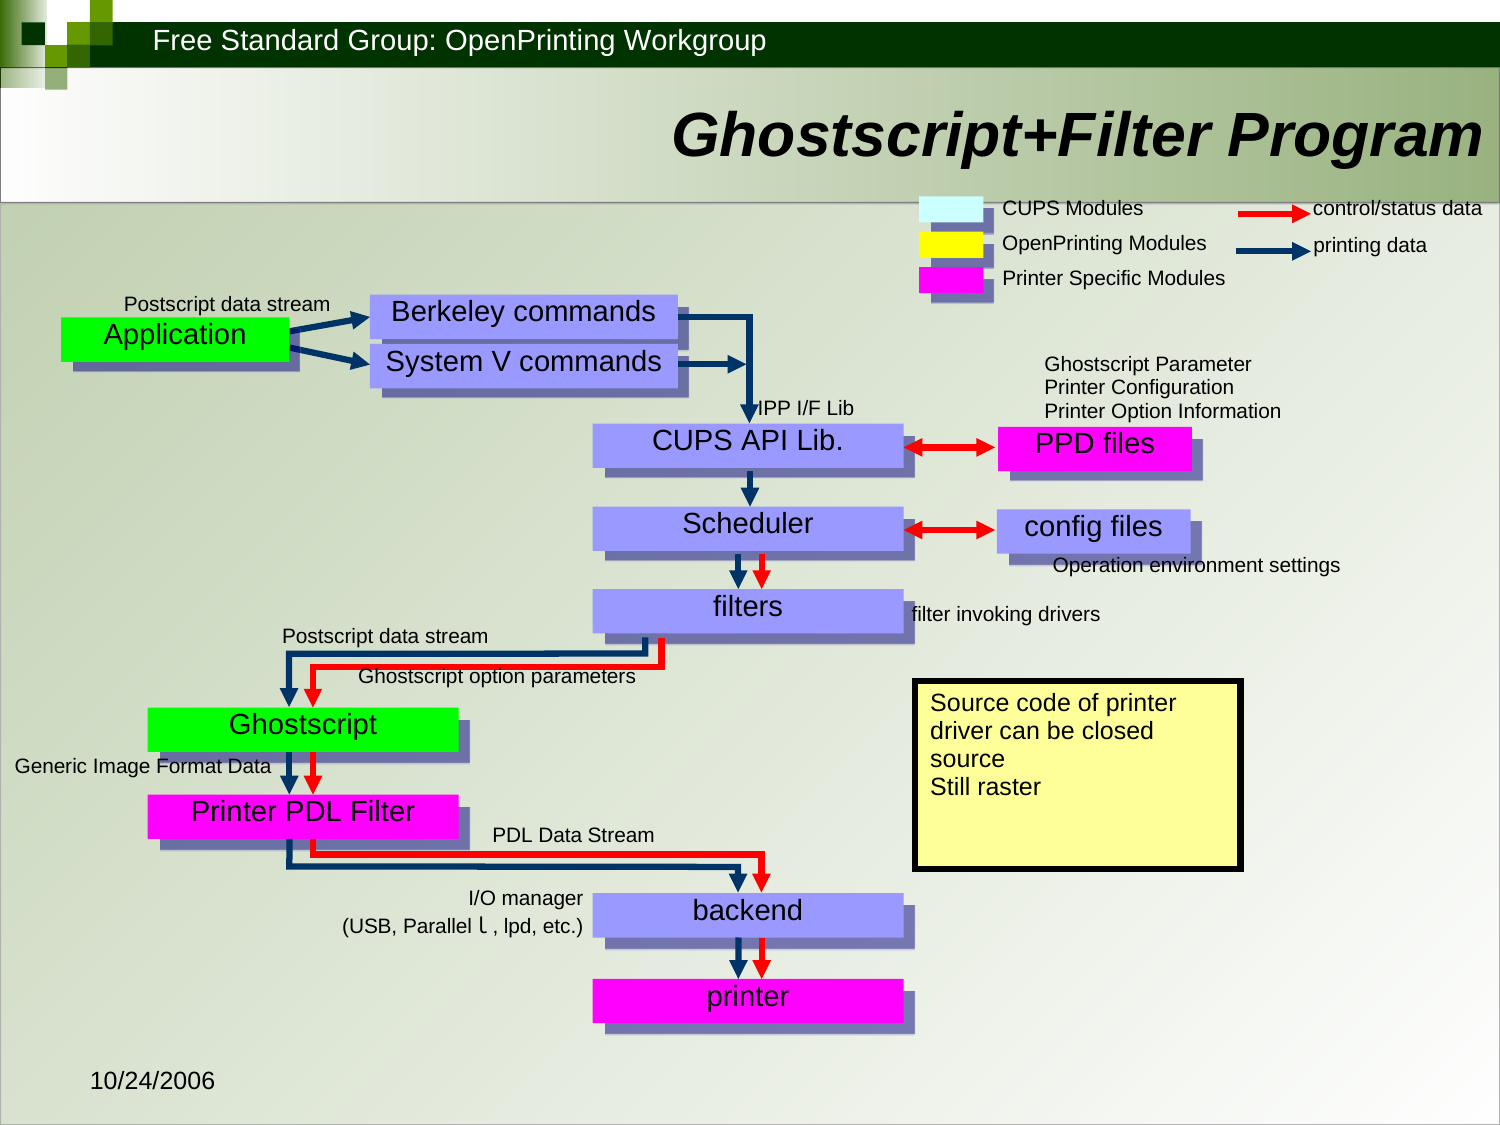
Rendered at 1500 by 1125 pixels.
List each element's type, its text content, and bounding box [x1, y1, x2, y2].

text_box System V commands [369, 343, 678, 389]
text_box IPP I/F Lib [757, 396, 855, 420]
text_box printing data [1313, 233, 1428, 258]
text_box [919, 231, 984, 258]
text_box Postscript data stream [123, 292, 331, 316]
text_box I/O manager (USB, Parallelｌ, lpd, etc.) [341, 886, 584, 940]
text_box Ghostscript [147, 707, 459, 752]
title Ghostscript+Filter Program [0, 67, 1500, 203]
text_box [919, 267, 984, 293]
text_box PDL Data Stream [492, 823, 655, 848]
text_box Ghostscript Parameter Printer Configuration Printer Option Information [1044, 352, 1282, 423]
text_box filters [592, 589, 904, 634]
text_box CUPS Modules [1002, 196, 1144, 220]
text_box backend [592, 893, 904, 938]
text_box OpenPrinting Modules [1002, 231, 1207, 256]
text_box Application [61, 317, 290, 362]
text_box Generic Image Format Data [14, 754, 272, 778]
text_box Printer PDL Filter [147, 794, 459, 839]
text_box filter invoking drivers [911, 602, 1101, 626]
text_box [919, 196, 984, 223]
text_box CUPS API Lib. [592, 423, 904, 468]
text_box Scheduler [592, 506, 904, 551]
text_box Source code of printer driver can be closed source Still raster [915, 680, 1241, 869]
text_box Ghostscript option parameters [357, 664, 637, 688]
text_box config files [996, 509, 1191, 554]
text_box Printer Specific Modules [1002, 267, 1226, 291]
text_box printer [592, 978, 904, 1024]
text_box Operation environment settings [1052, 553, 1341, 577]
text_box Berkeley commands [369, 294, 678, 340]
text_box Postscript data stream [281, 624, 489, 648]
text_box control/status data [1312, 196, 1483, 220]
text_box PPD files [998, 426, 1192, 472]
